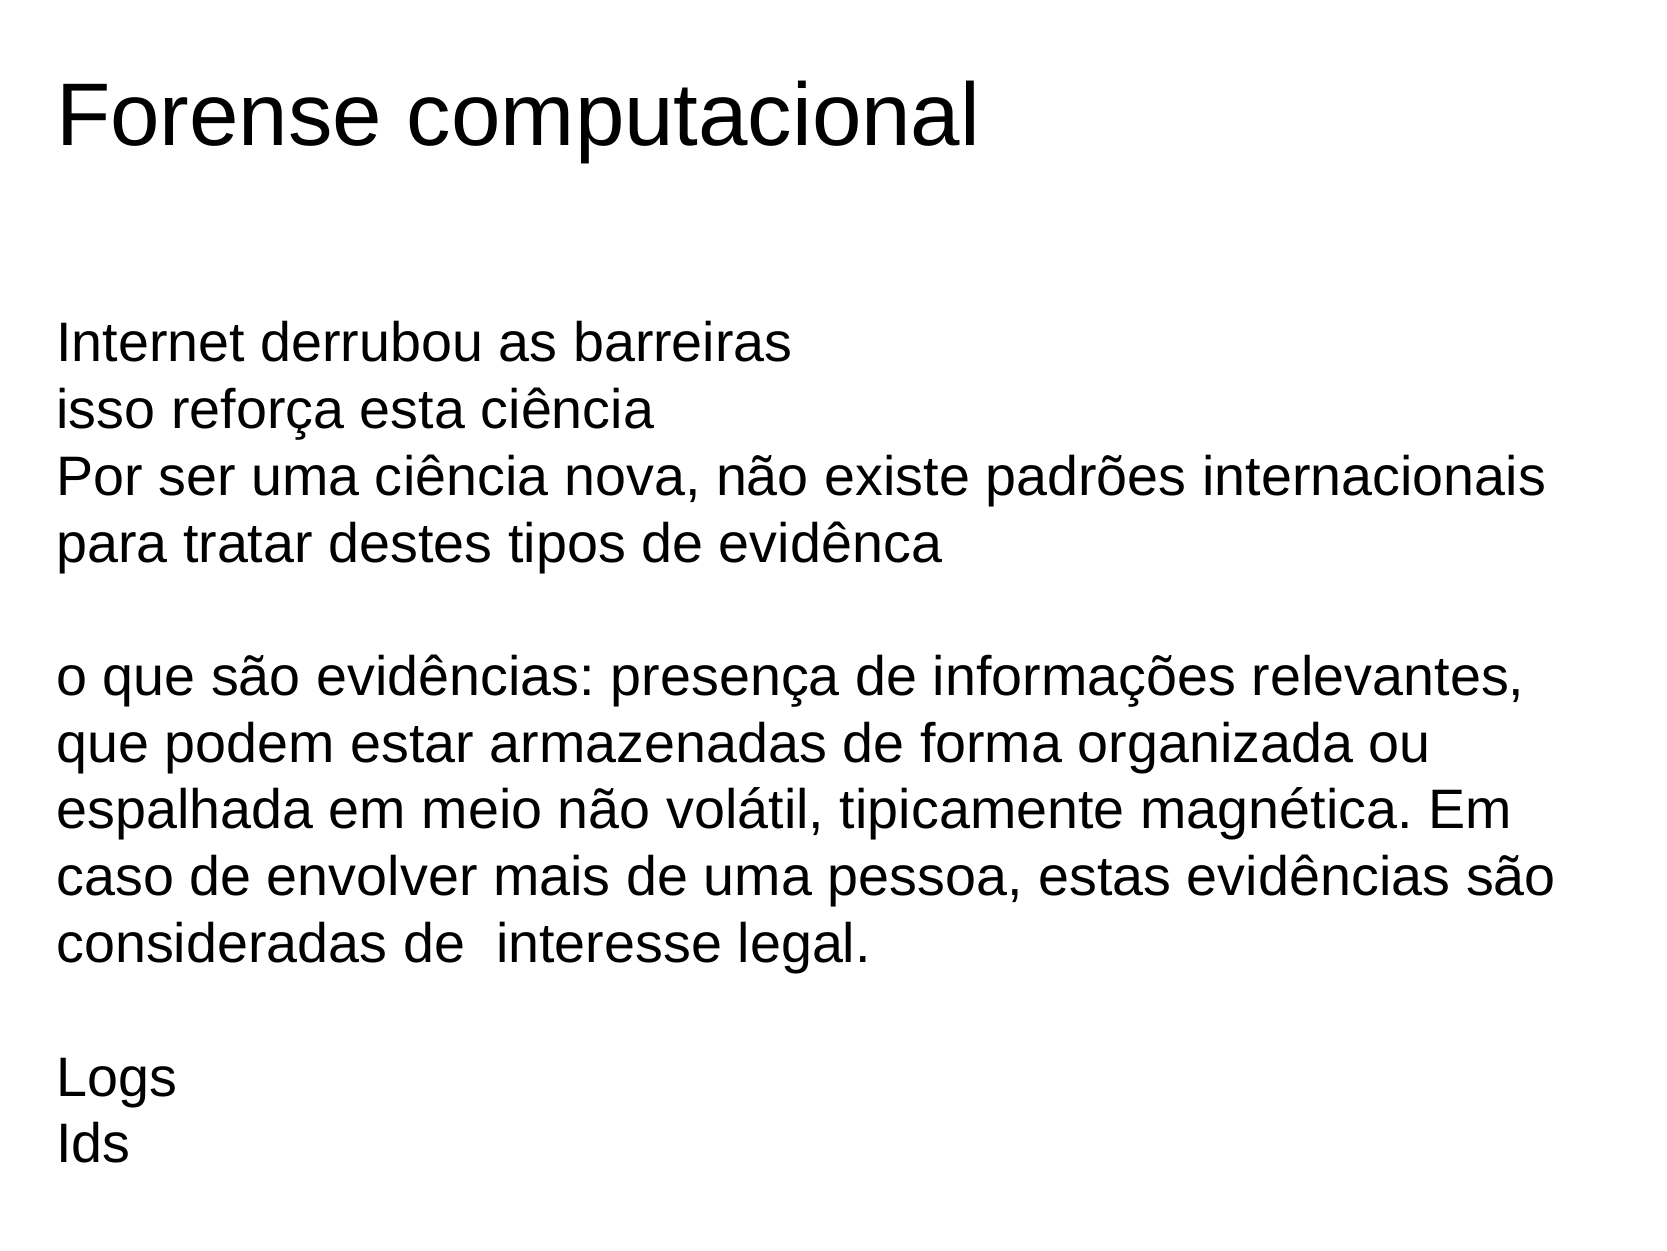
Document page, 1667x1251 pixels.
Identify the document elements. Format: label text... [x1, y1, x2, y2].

title Forense computacional [50, 50, 1630, 213]
list Internet derrubou as barreiras isso reforça esta ciência Por ser uma ciência nova, não existe padrões internacionais para tratar destes tipos de evidênca o que são evidências: presença de informações relevantes, que podem estar armazenadas de forma organizada ou espalhada em meio não volátil, tipicamente magnética. Em caso de envolver mais de uma pessoa, estas evidências são consideradas de interesse legal. Logs Ids [50, 300, 1630, 1213]
